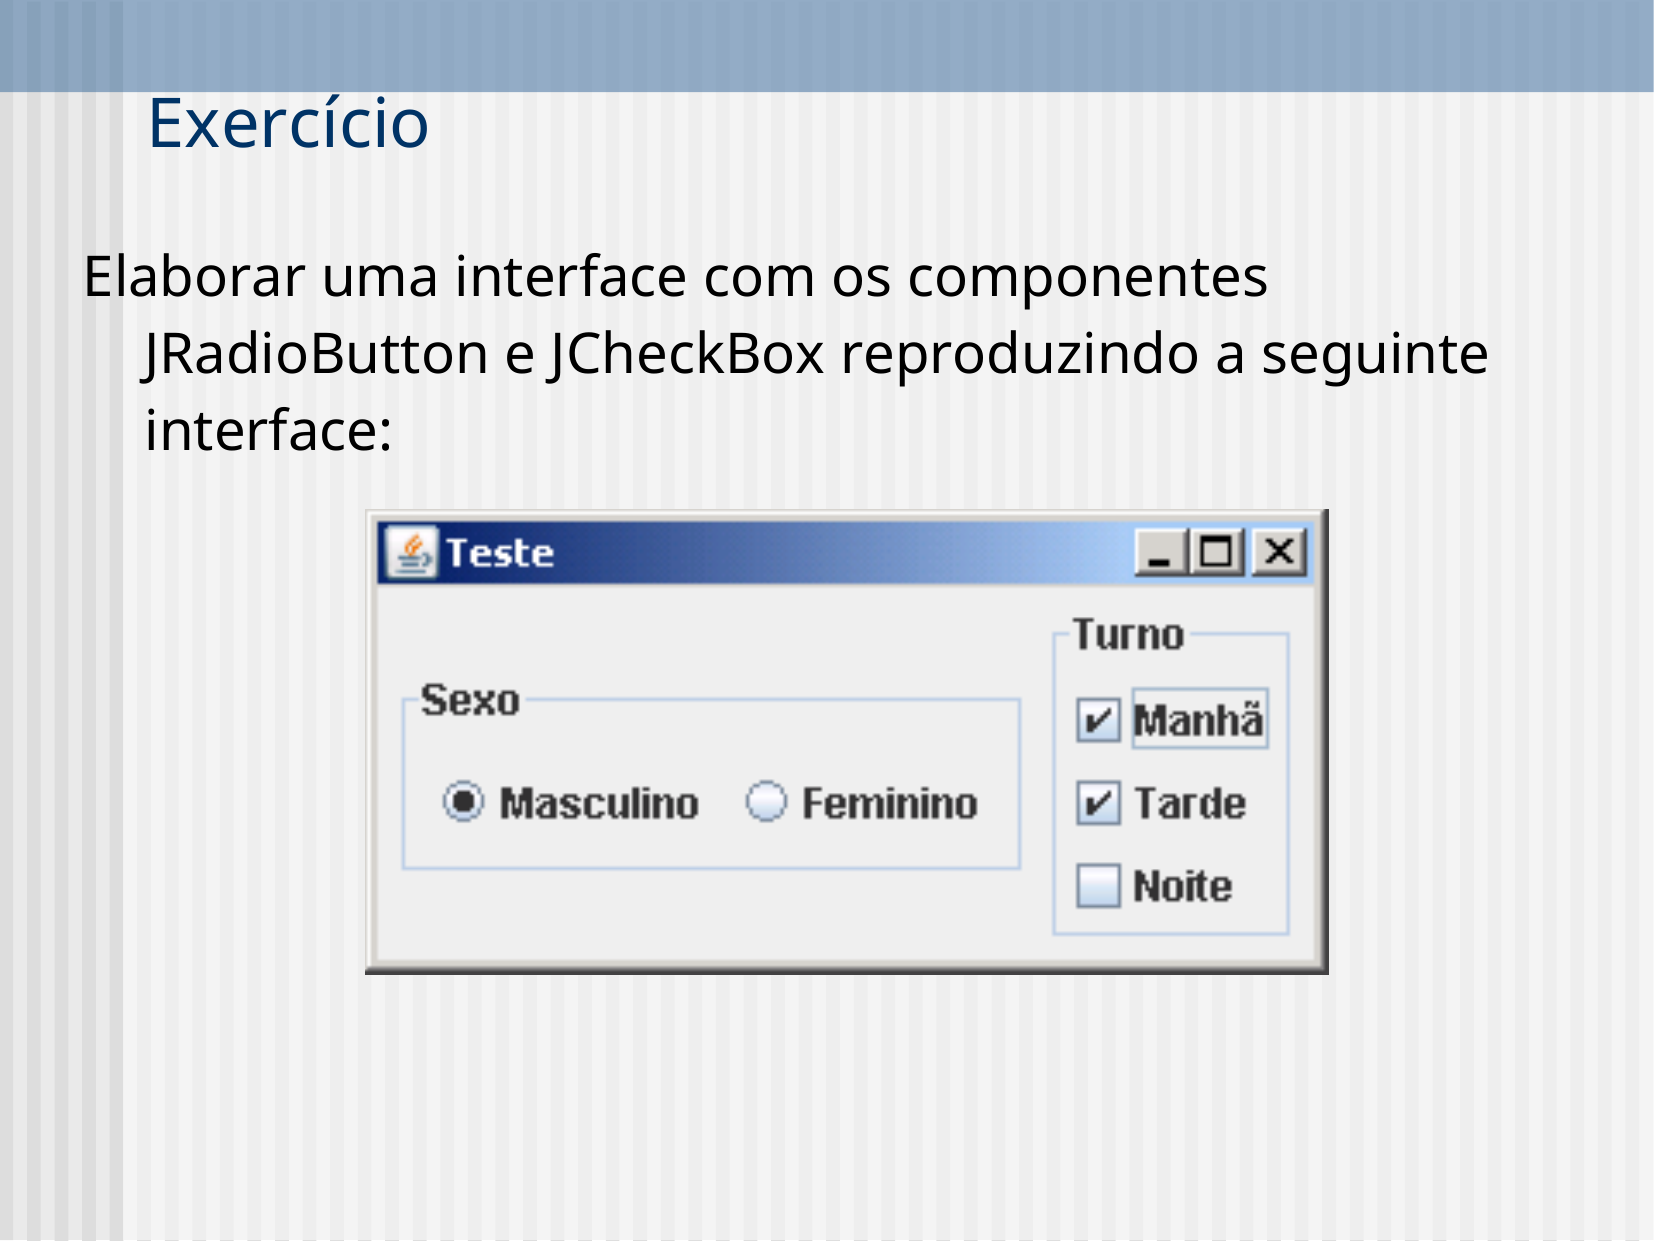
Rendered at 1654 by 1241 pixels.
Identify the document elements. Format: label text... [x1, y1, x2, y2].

list Elaborar uma interface com os componentes JRadioButton e JCheckBox reproduzindo a seguinte interface: [82, 236, 1571, 1094]
picture [365, 509, 1329, 975]
title Exercício [146, 29, 1536, 212]
